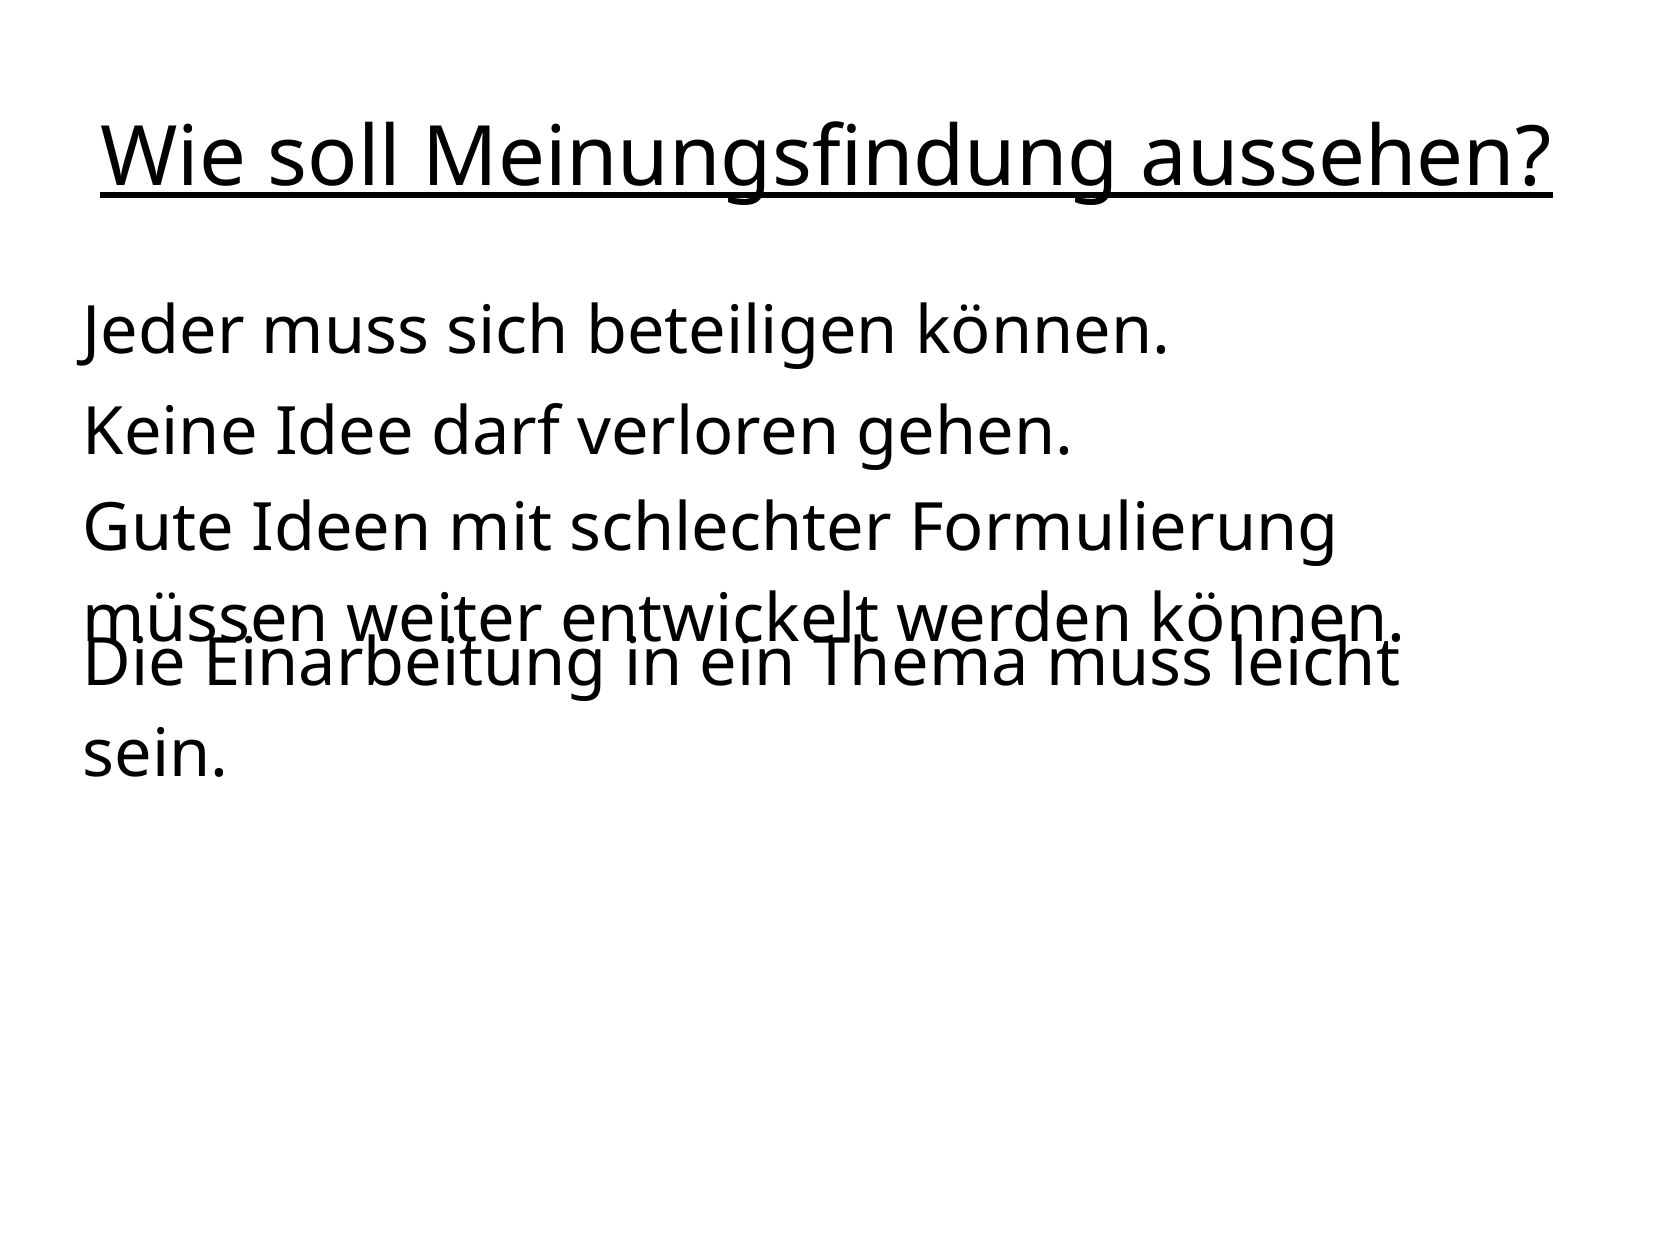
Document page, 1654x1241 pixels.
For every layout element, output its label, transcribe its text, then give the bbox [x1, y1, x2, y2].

text_box Jeder muss sich beteiligen können. [82, 283, 1548, 372]
text_box Keine Idee darf verloren gehen. [82, 384, 1548, 473]
text_box Gute Ideen mit schlechter Formulierung müssen weiter entwickelt werden können. [82, 491, 1548, 650]
text_box Die Einarbeitung in ein Thema muss leicht sein. [82, 661, 1548, 750]
title Wie soll Meinungsfindung aussehen? [82, 49, 1571, 257]
